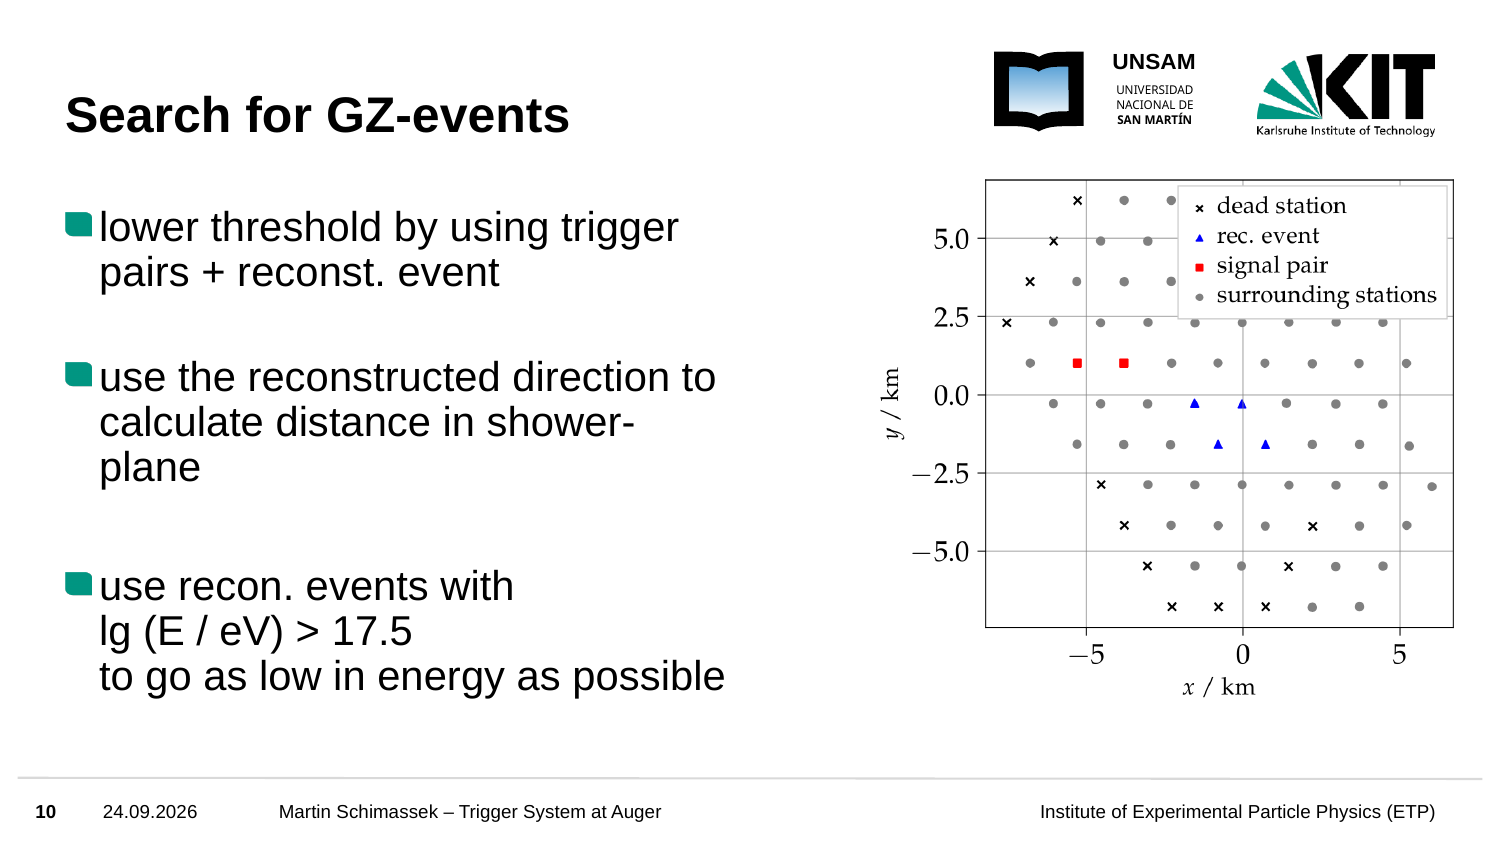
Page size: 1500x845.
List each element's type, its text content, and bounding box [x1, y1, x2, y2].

slide_number 01.11.2021 [102, 778, 272, 844]
list lower threshold by using trigger pairs + reconst. event use the reconstructed direction to calculate distance in shower-plane use recon. events with lg (E / eV) > 17.5 to go as low in energy as possible [65, 205, 736, 740]
slide_number <number> [35, 778, 89, 844]
title Search for GZ-events [64, 48, 1192, 144]
picture [1257, 54, 1435, 137]
picture [870, 167, 1461, 706]
